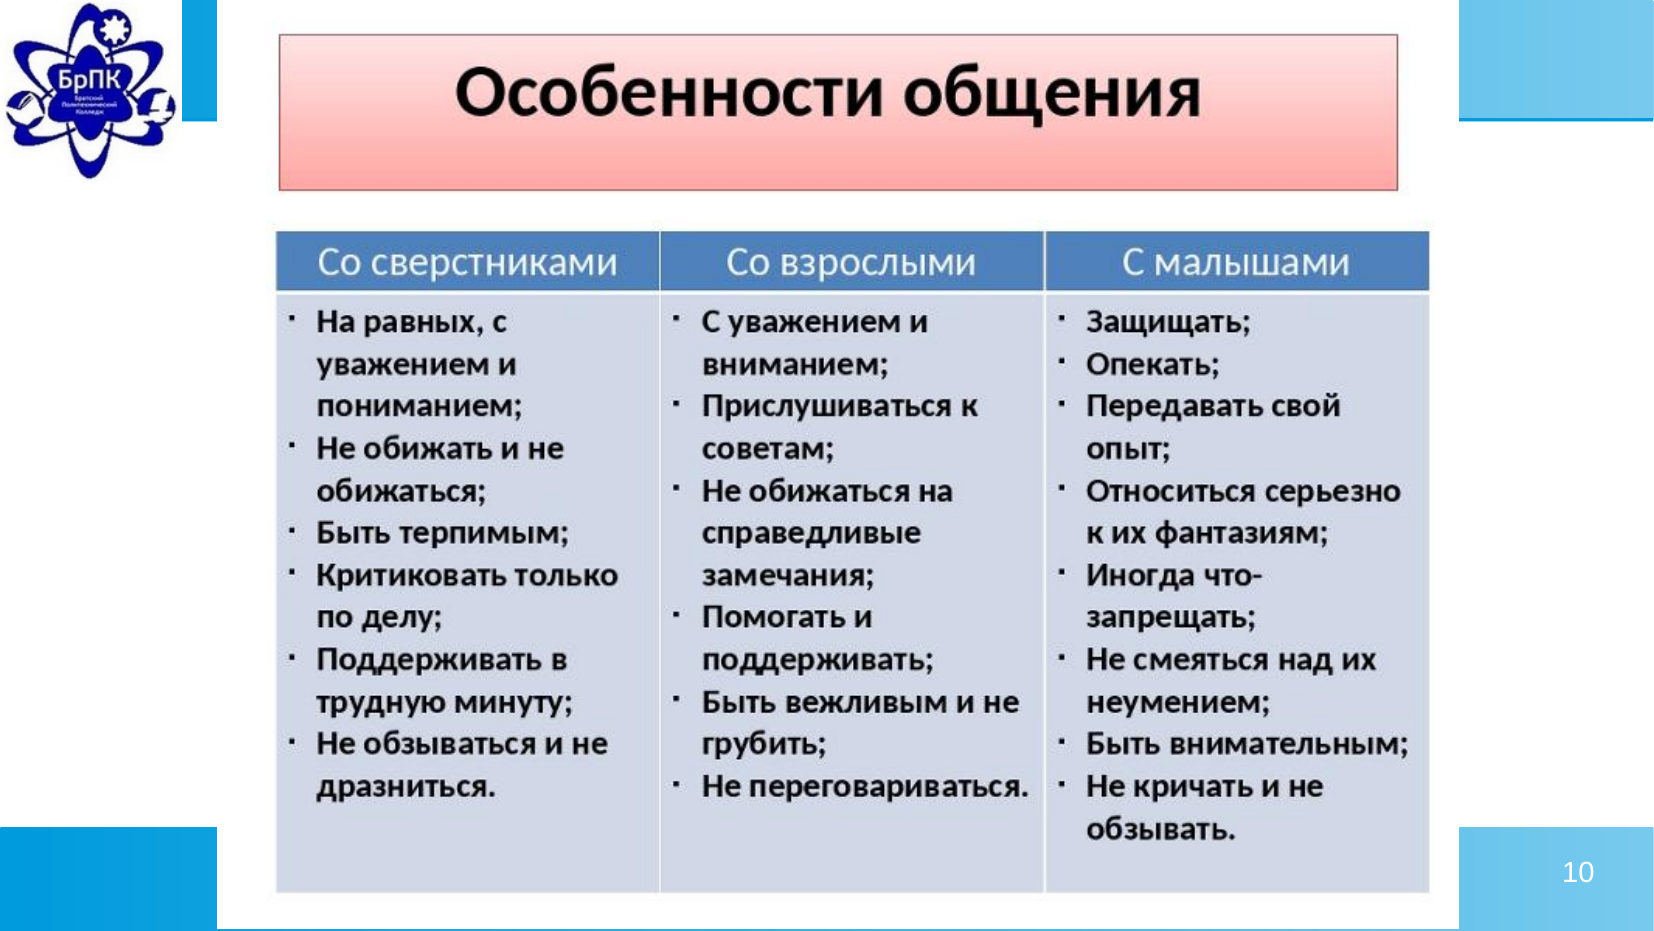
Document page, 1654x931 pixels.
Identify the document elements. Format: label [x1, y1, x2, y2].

picture [0, 0, 182, 182]
picture [217, 0, 1459, 929]
